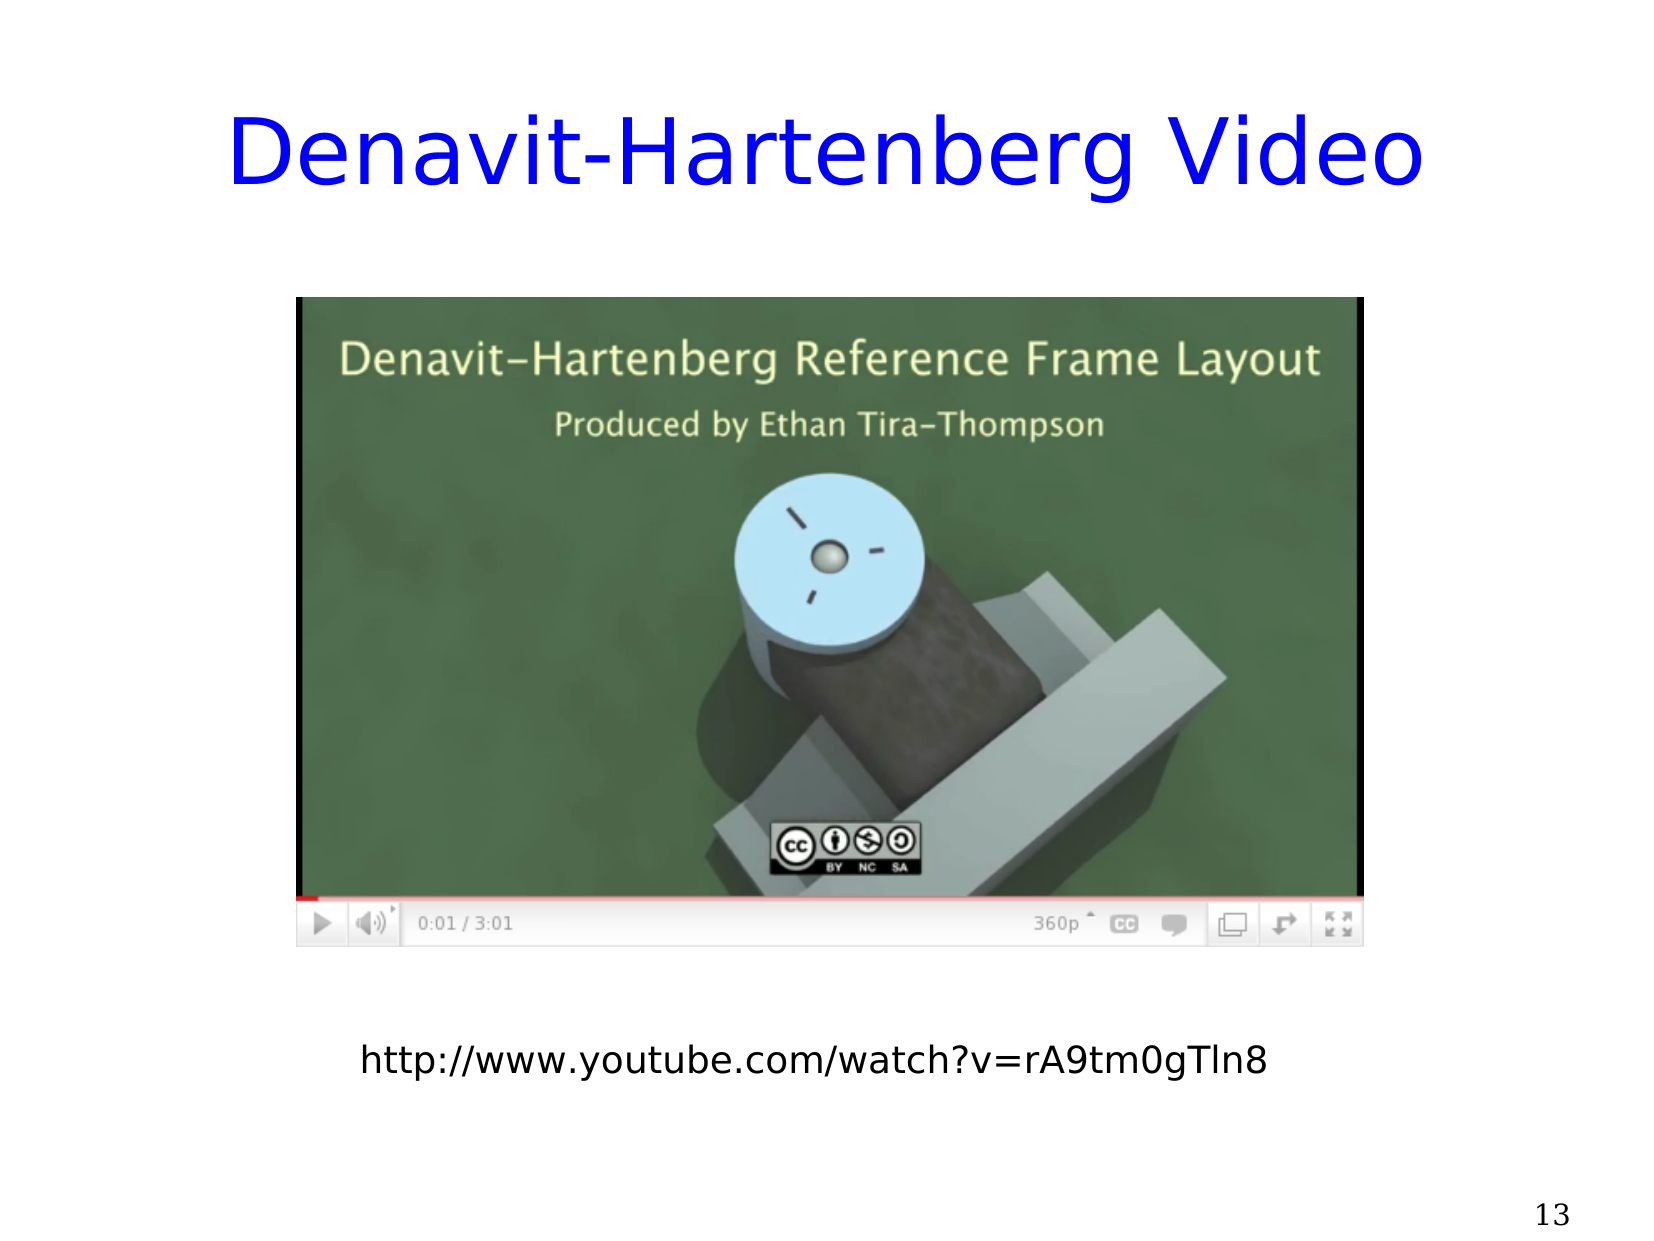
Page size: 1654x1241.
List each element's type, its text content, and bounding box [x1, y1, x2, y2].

picture [296, 297, 1364, 947]
text_box http://www.youtube.com/watch?v=rA9tm0gTln8 [344, 1031, 1285, 1091]
title Denavit-Hartenberg Video [82, 49, 1571, 257]
